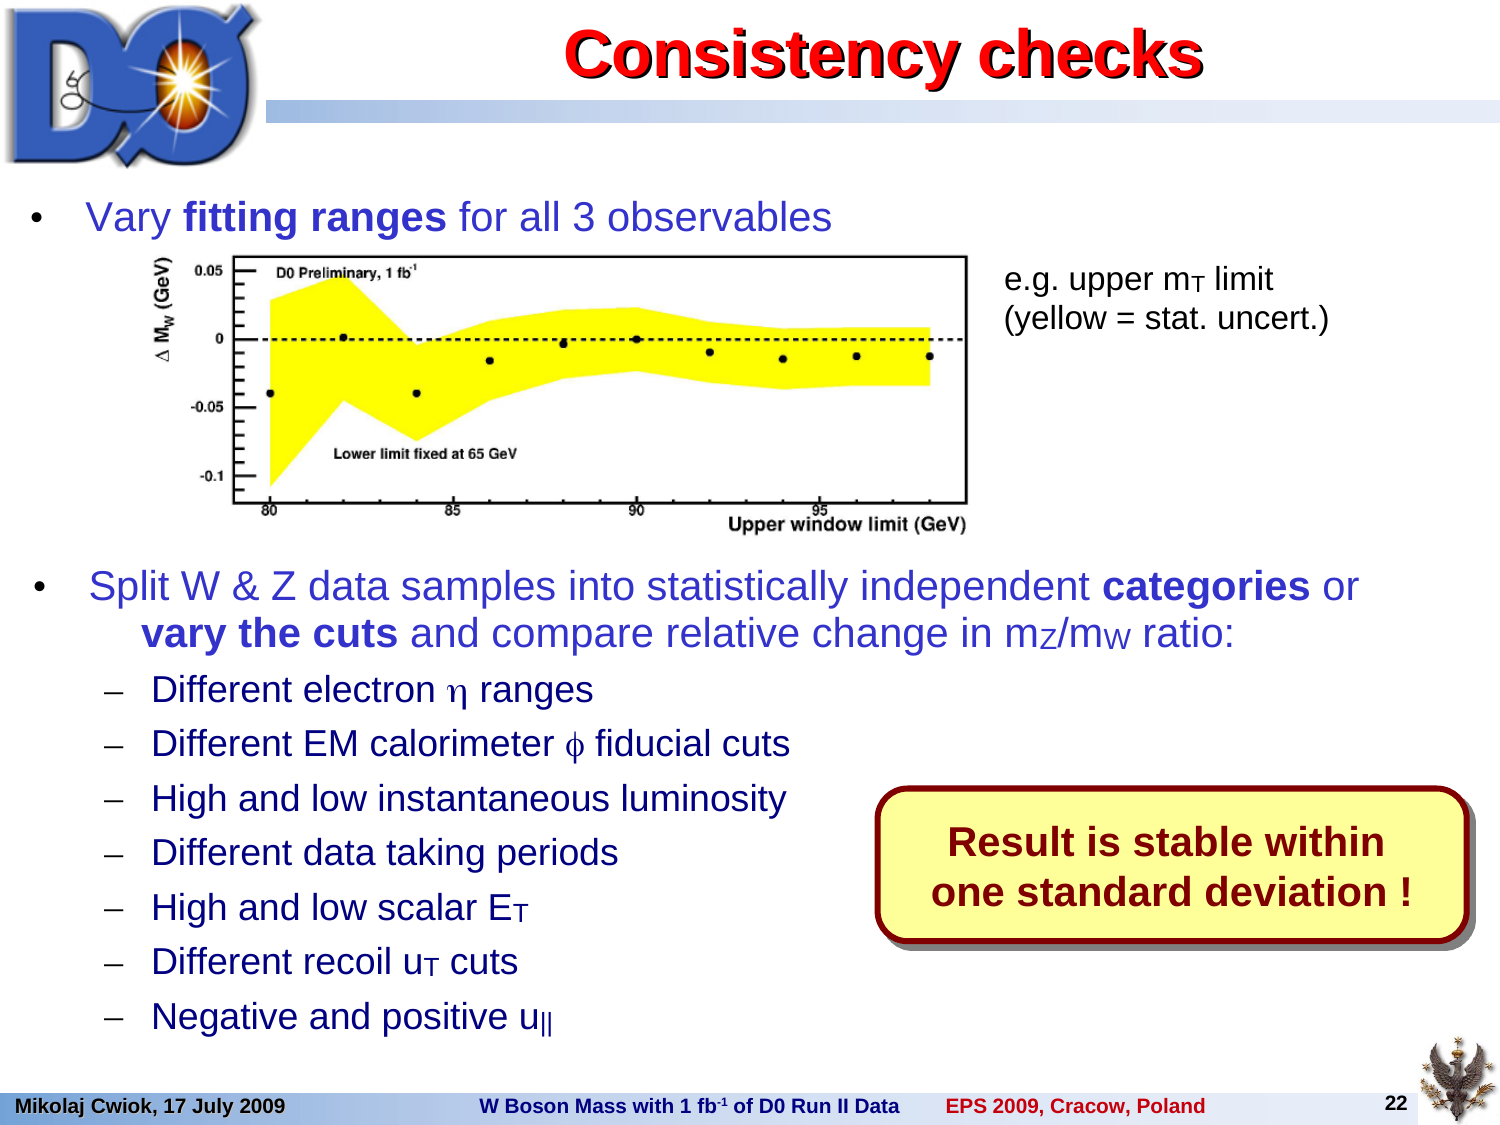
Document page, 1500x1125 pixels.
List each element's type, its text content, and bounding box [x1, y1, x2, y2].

text_box Result is stable within one standard deviation ! [877, 788, 1467, 942]
subtitle Vary fitting ranges for all 3 observables e.g. upper mT limit (yellow = stat. uncert.) Split W & Z data samples into statistically independent categories or vary the cuts and compare relative change in mZ/mW ratio: Different electron h ranges Different EM calorimeter f fiducial cuts High and low instantaneous luminosity Different data taking periods High and low scalar ET Different recoil uT cuts Negative and positive u|| [29, 180, 1424, 1110]
picture [0, 1034, 1500, 1125]
title Consistency checks [266, 7, 1500, 99]
picture [0, 0, 1500, 172]
